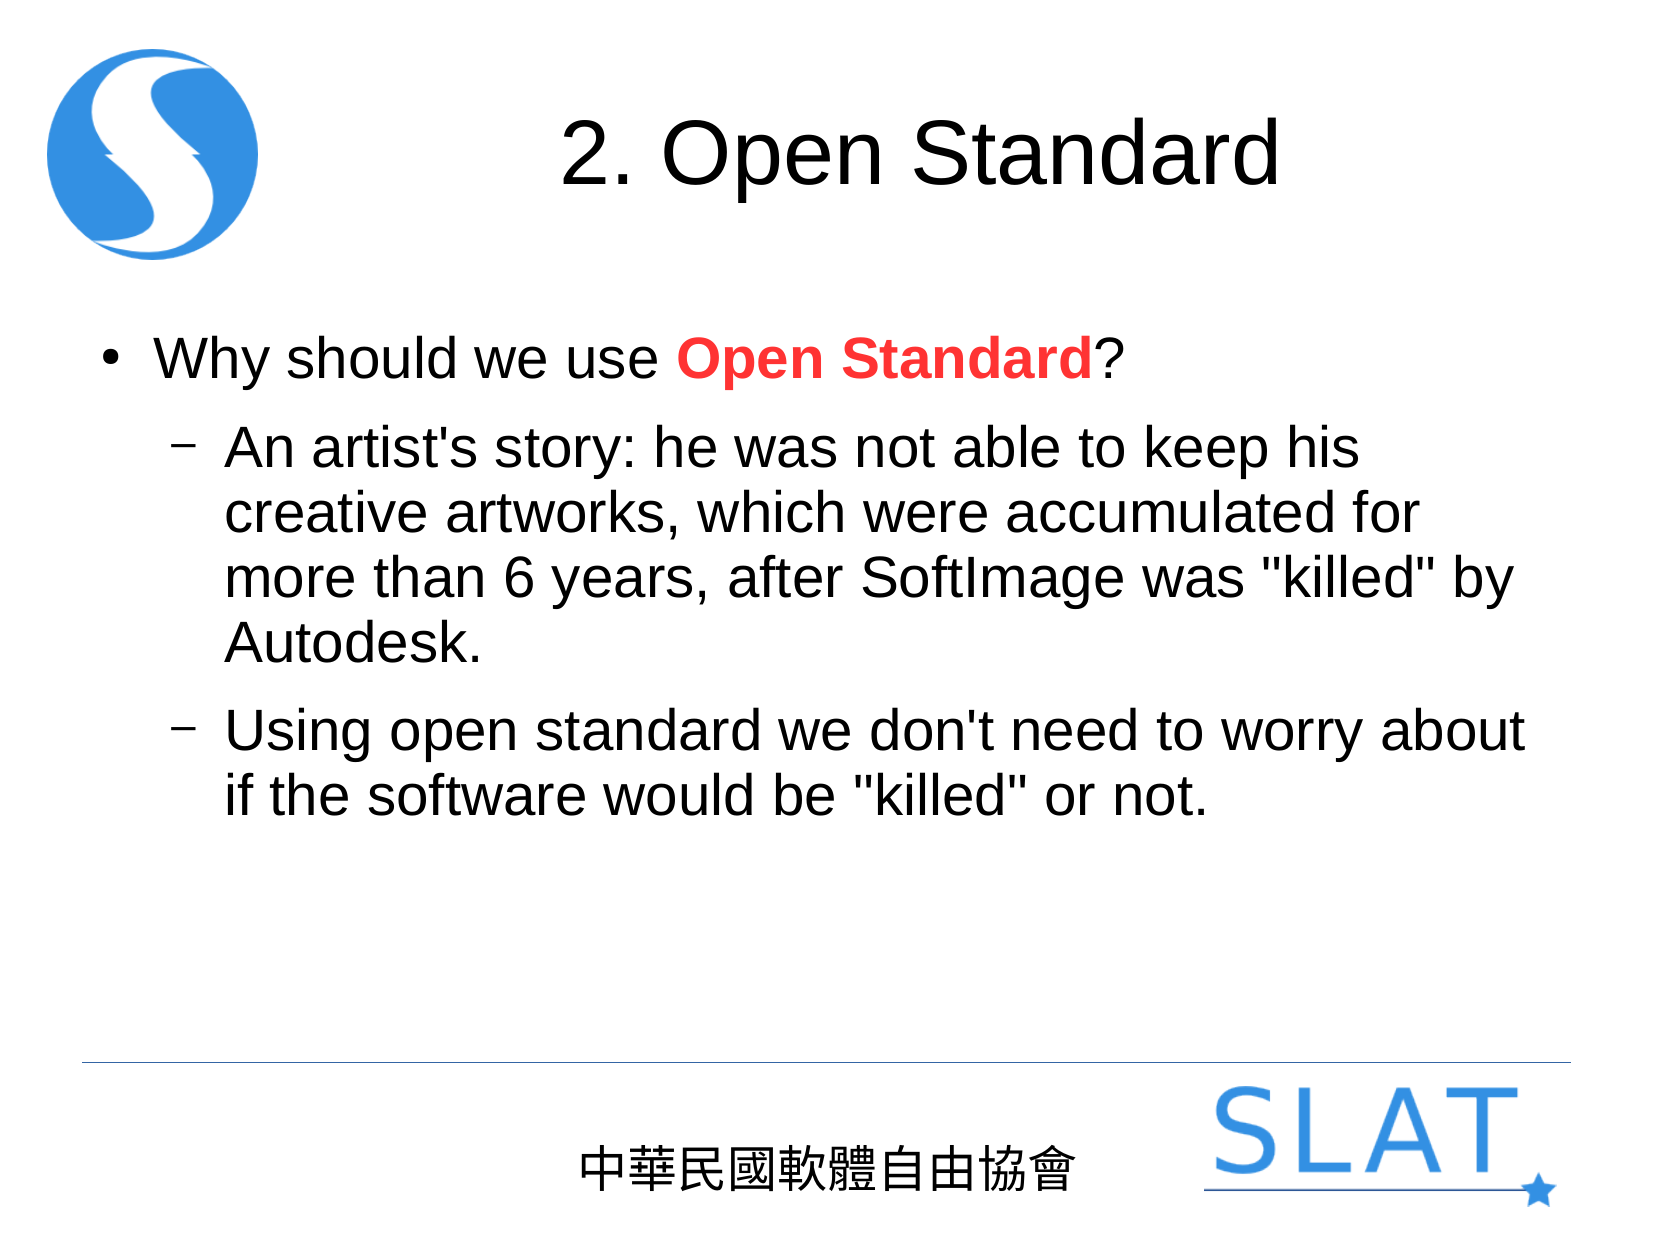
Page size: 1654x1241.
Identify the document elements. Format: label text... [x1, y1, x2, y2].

picture [47, 49, 258, 260]
list Why should we use Open Standard? An artist's story: he was not able to keep his creative artworks, which were accumulated for more than 6 years, after SoftImage was "killed" by Autodesk. Using open standard we don't need to worry about if the software would be "killed" or not. [82, 325, 1571, 1045]
title 2. Open Standard [271, 49, 1571, 257]
picture [1204, 1086, 1557, 1207]
